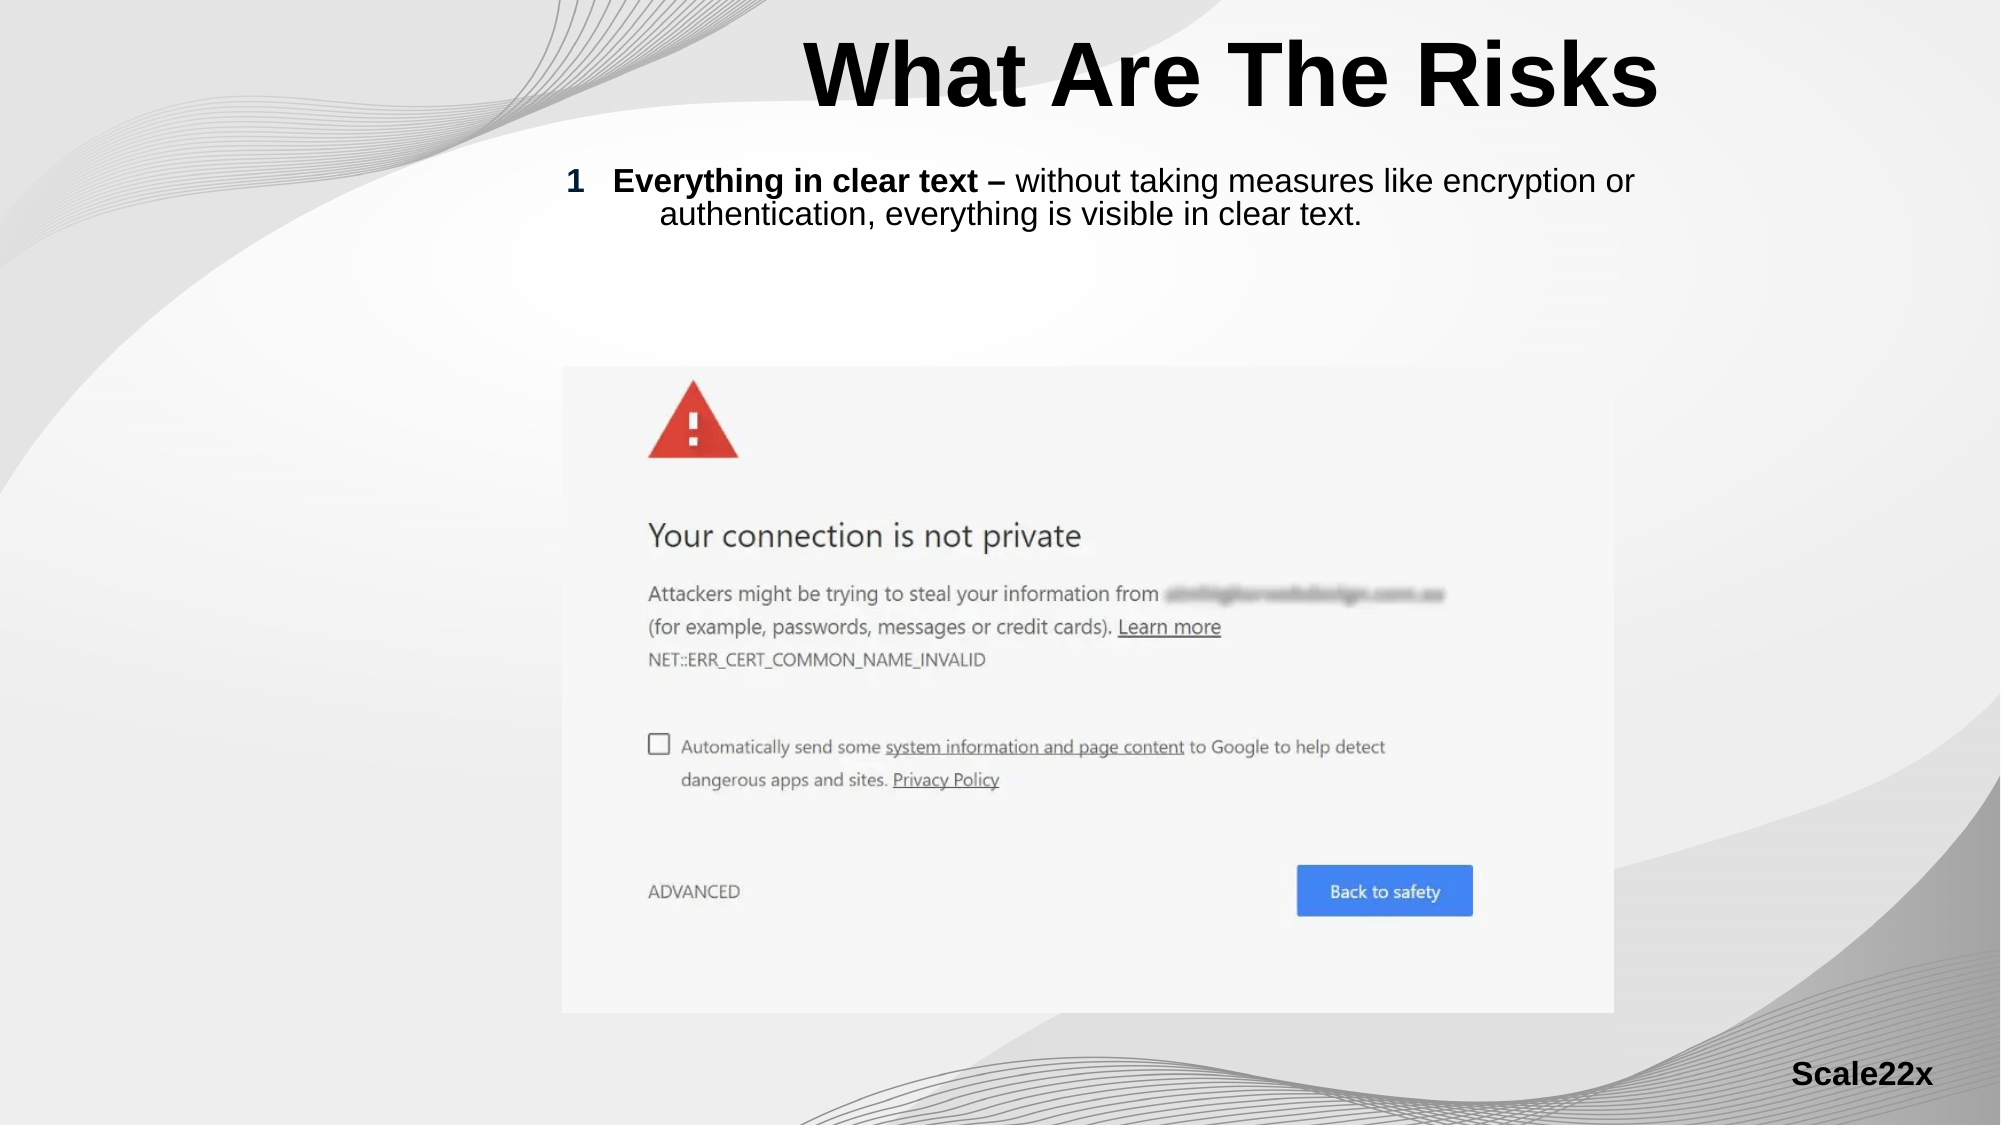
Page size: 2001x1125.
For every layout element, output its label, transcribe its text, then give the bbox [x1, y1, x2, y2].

list Everything in clear text – without taking measures like encryption or authentication, everything is visible in clear text. [549, 158, 1708, 375]
text_box Scale22x [1776, 1047, 1975, 1103]
title What Are The Risks [715, 0, 1750, 158]
picture [0, 0, 2001, 1125]
